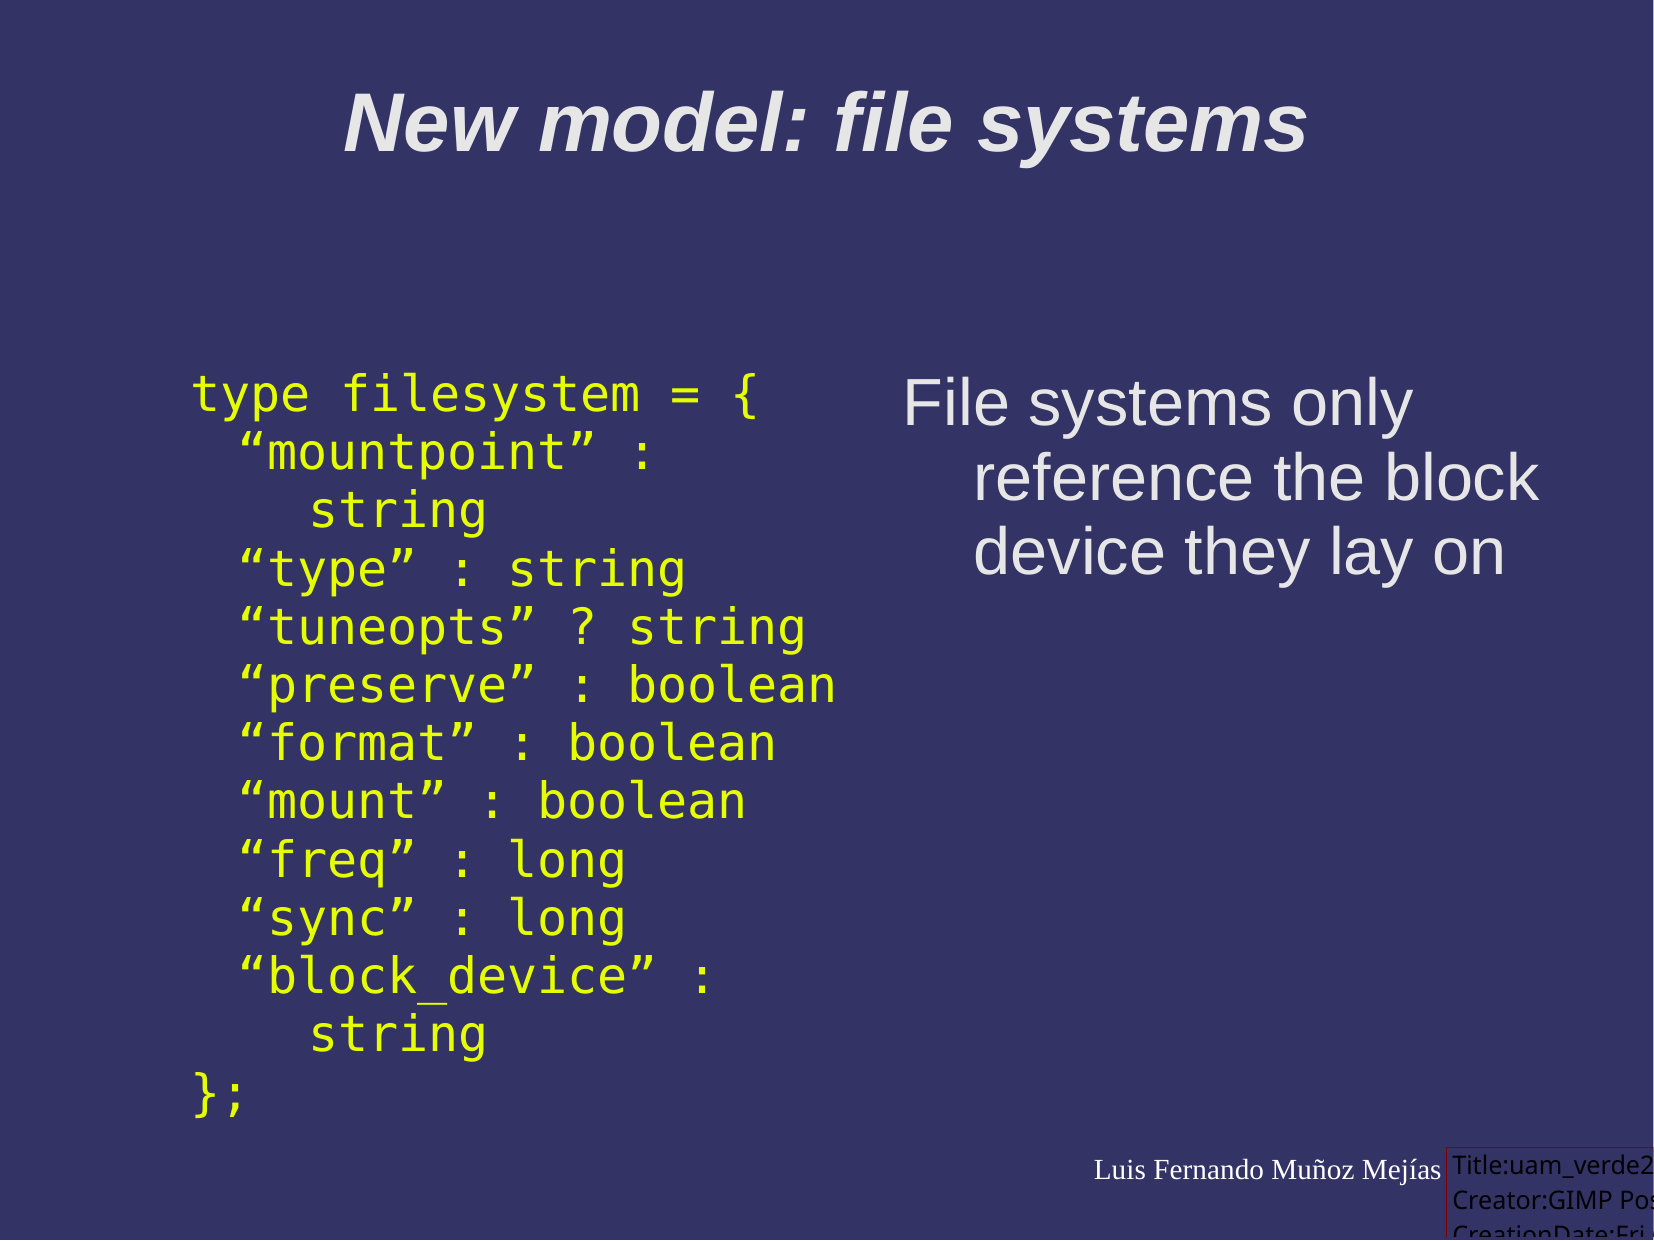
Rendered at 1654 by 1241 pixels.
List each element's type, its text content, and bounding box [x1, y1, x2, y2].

list type filesystem = { “mountpoint” : string “type” : string “tuneopts” ? string “preserve” : boolean “format” : boolean “mount” : boolean “freq” : long “sync” : long “block_device” : string }; [178, 364, 858, 1147]
list File systems only reference the block device they lay on [891, 364, 1570, 1147]
title New model: file systems [121, 19, 1534, 227]
